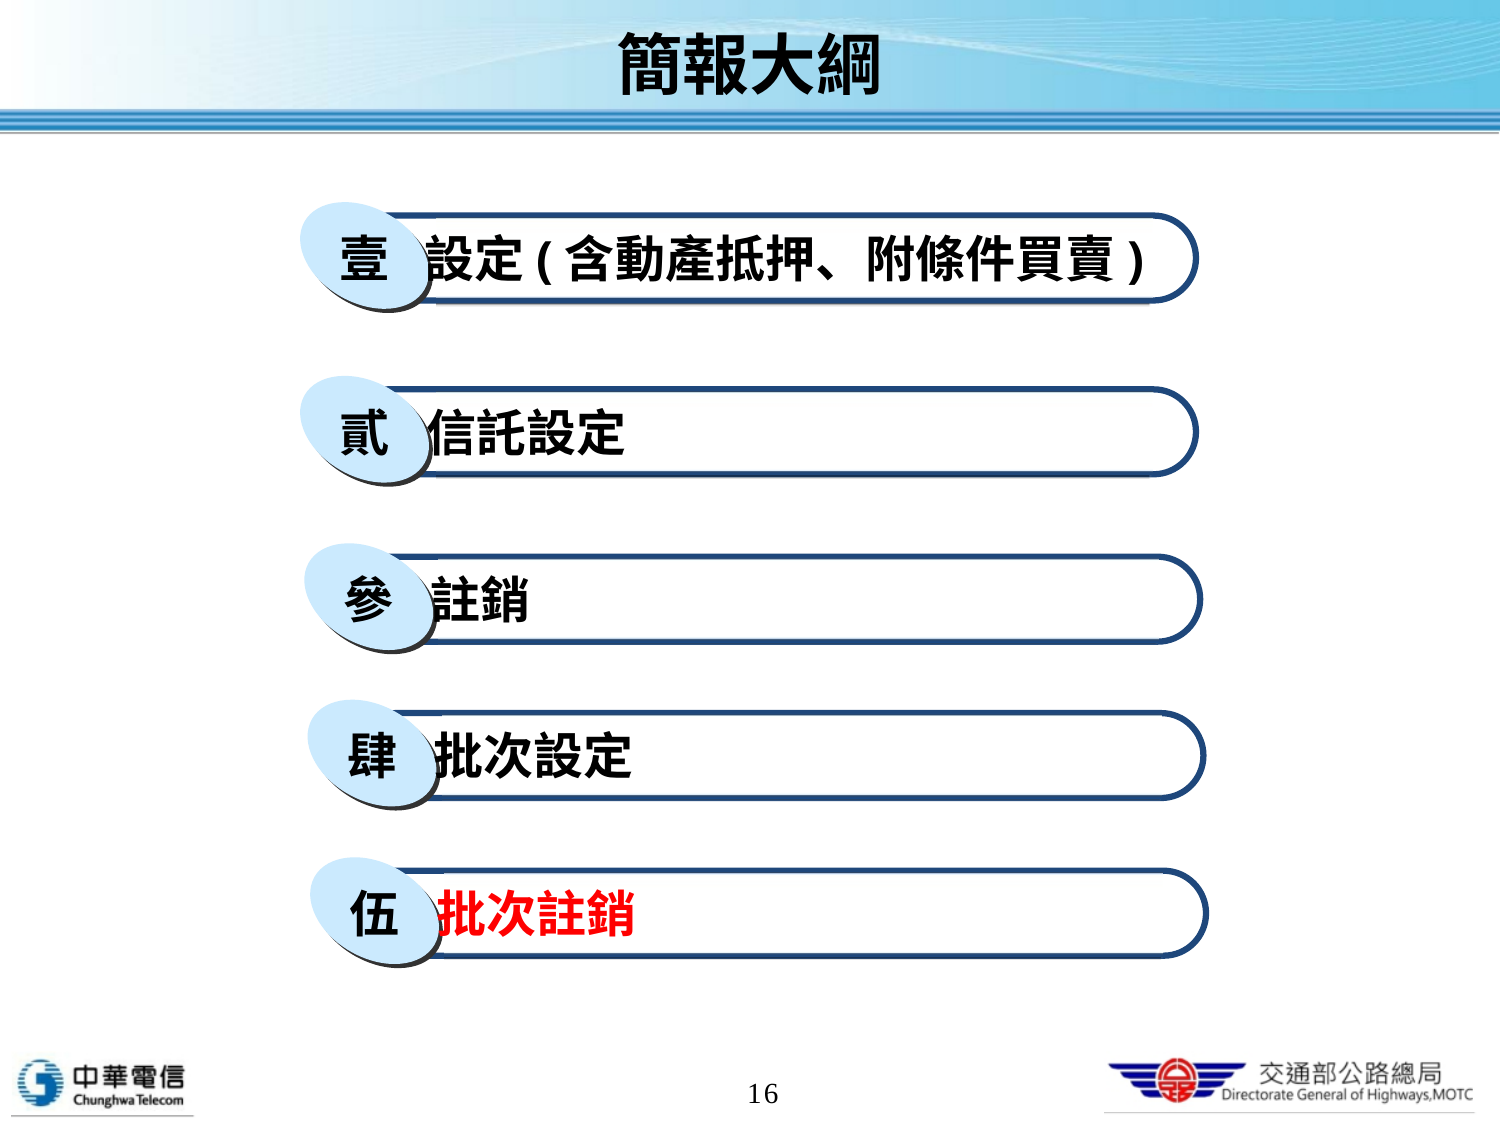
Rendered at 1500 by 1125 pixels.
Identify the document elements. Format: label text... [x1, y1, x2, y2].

picture [438, 557, 1159, 643]
text_box [304, 543, 1201, 655]
picture [436, 217, 1153, 227]
picture [11, 1051, 197, 1116]
picture [442, 713, 1162, 799]
picture [0, 0, 1500, 132]
text_box 壹 設定(含動產抵押、附條件買賣) [339, 227, 1176, 288]
text_box [300, 202, 1196, 313]
text_box 16 [747, 1070, 802, 1110]
text_box [307, 699, 442, 811]
picture [444, 872, 1163, 957]
text_box 參 註銷 [343, 568, 581, 629]
text_box 簡報大綱 [616, 22, 905, 103]
picture [436, 288, 1153, 303]
text_box 伍 批次註銷 [349, 882, 686, 943]
text_box 肆 批次設定 [347, 724, 684, 785]
picture [1104, 1051, 1478, 1112]
text_box [1162, 713, 1204, 798]
text_box [300, 375, 1196, 487]
text_box 貳 信託設定 [339, 400, 676, 461]
text_box [310, 857, 1207, 969]
picture [436, 391, 1153, 475]
